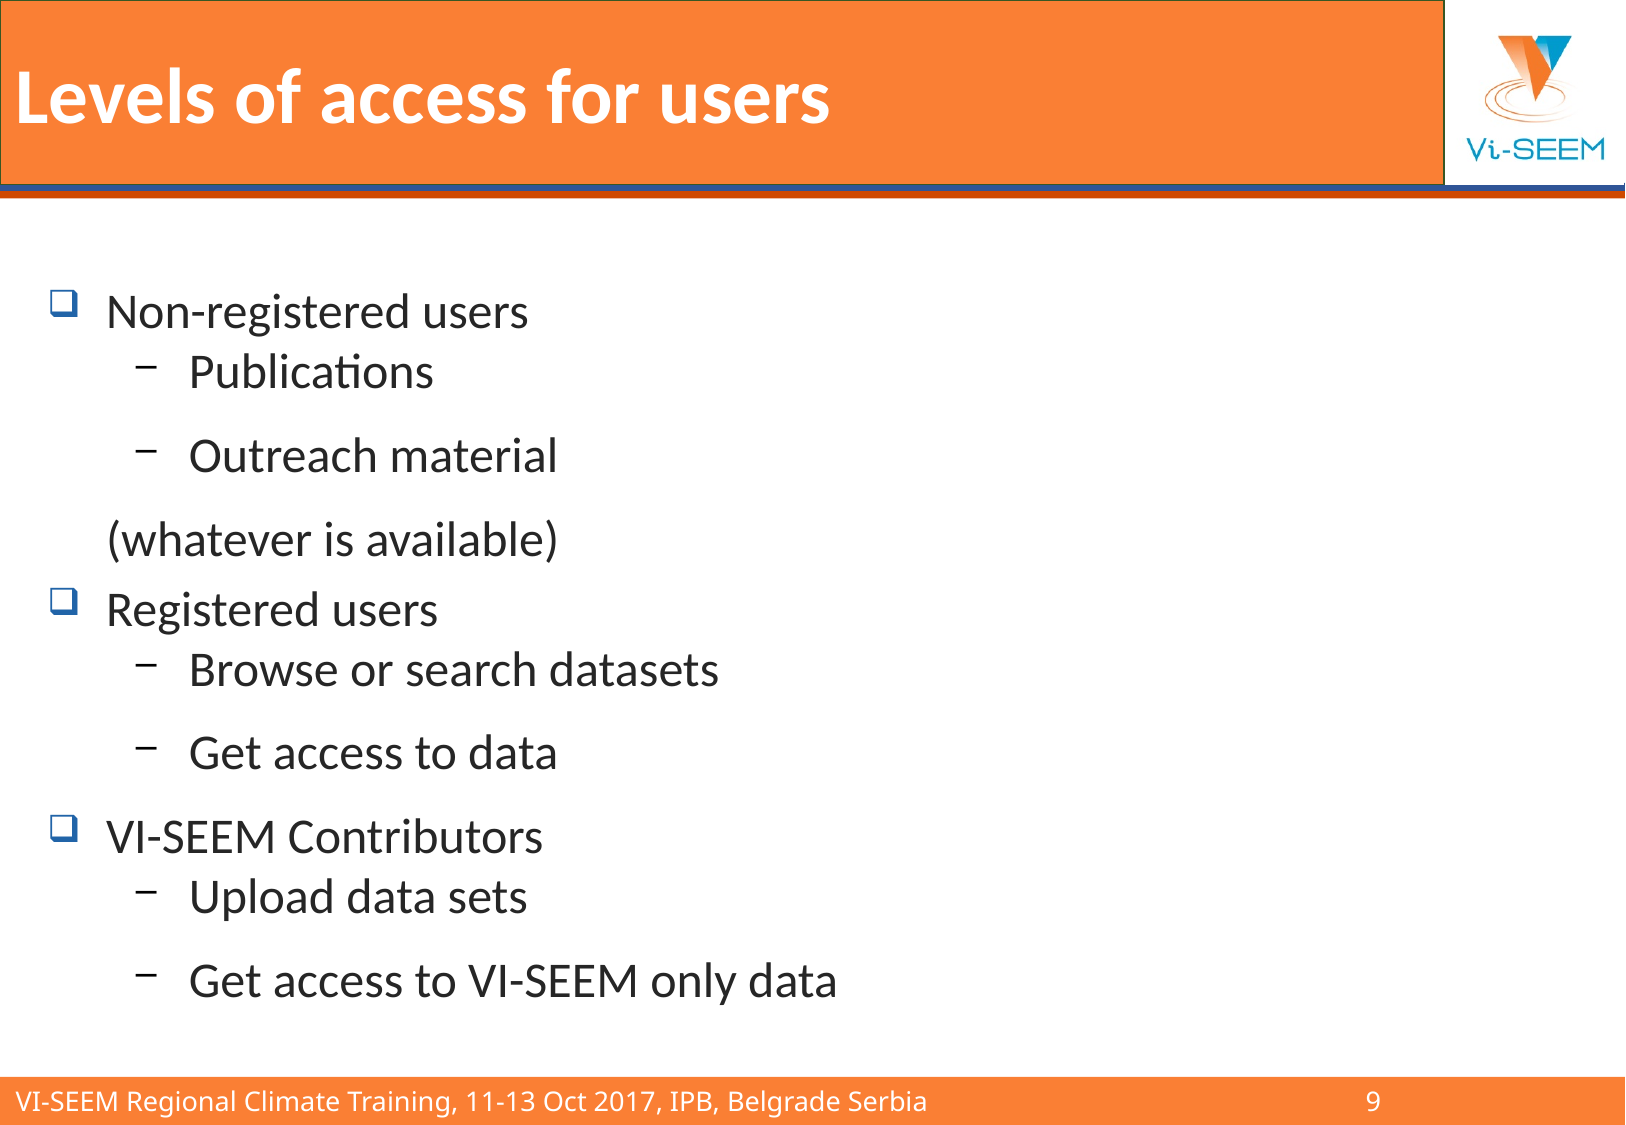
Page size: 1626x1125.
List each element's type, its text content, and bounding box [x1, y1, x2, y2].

picture [1445, 0, 1624, 185]
title Levels of access for users [0, 0, 1445, 185]
list Non-registered users Publications Outreach material (whatever is available) Registered users Browse or search datasets Get access to data VI-SEEM Contributors Upload data sets Get access to VI-SEEM only data [31, 271, 1593, 1076]
footer VI-SEEM Regional Climate Training, 11-13 Oct 2017, IPB, Belgrade Serbia <number> [0, 1076, 1625, 1125]
